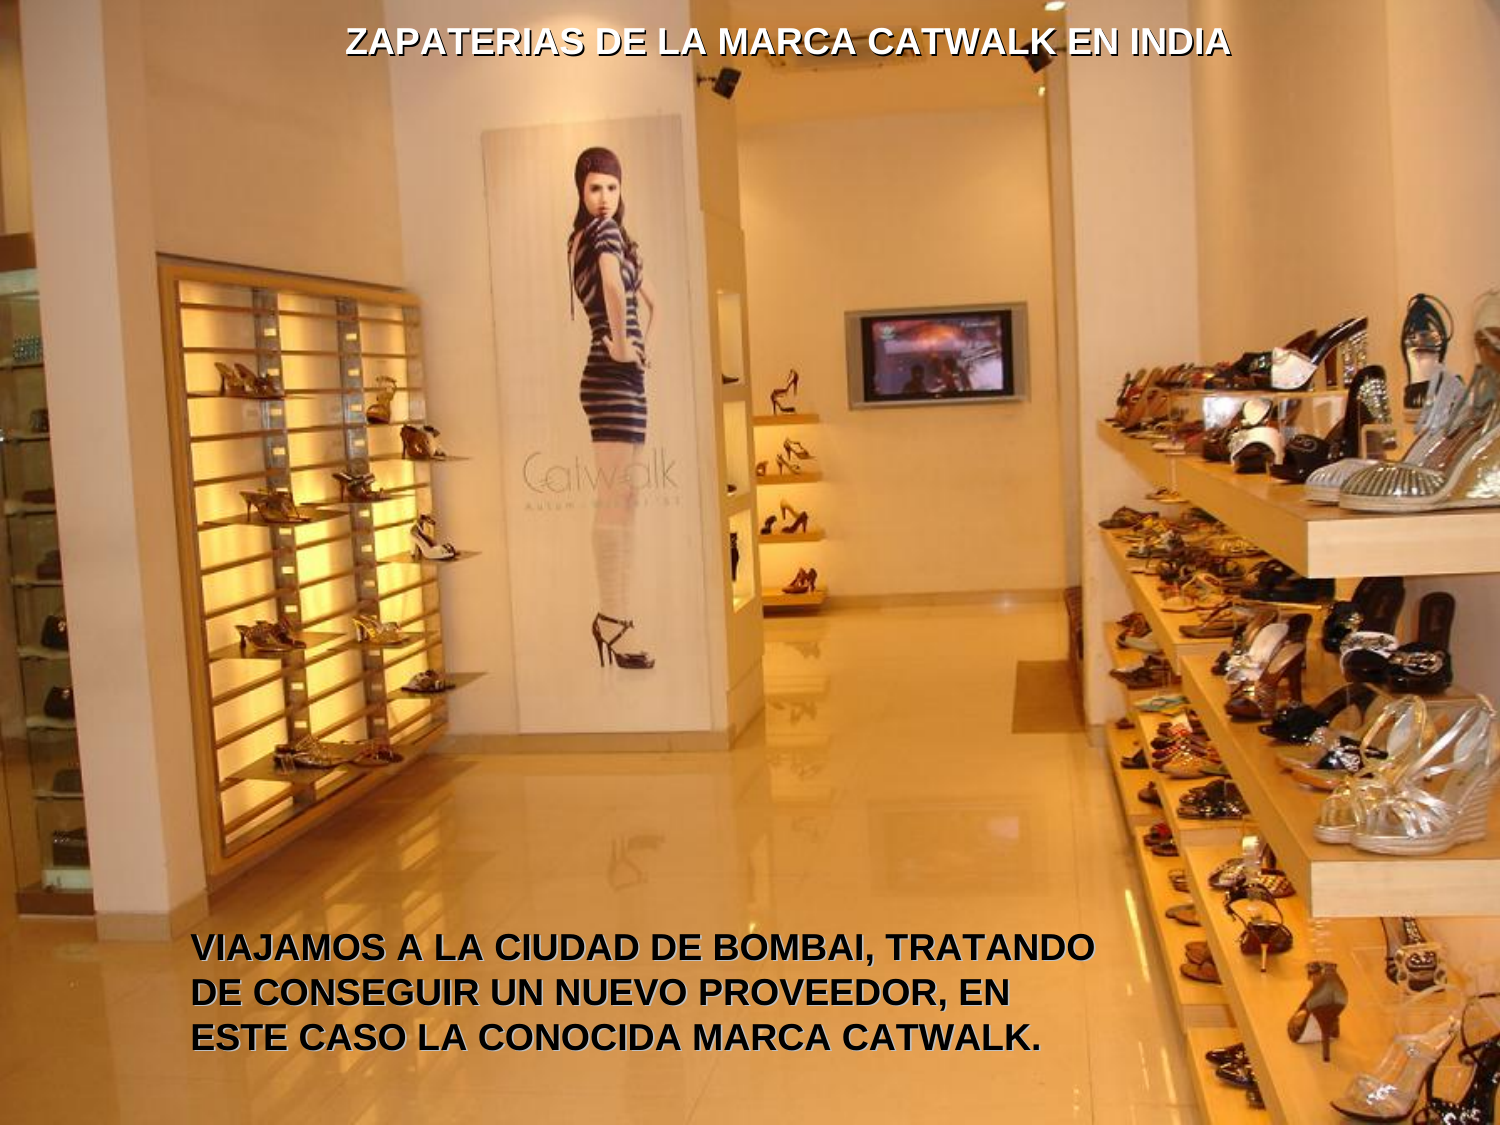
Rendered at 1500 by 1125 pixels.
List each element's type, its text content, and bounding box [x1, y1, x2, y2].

picture [0, 0, 1500, 1125]
text_box ZAPATERIAS DE LA MARCA CATWALK EN INDIA [58, 9, 1435, 71]
text_box VIAJAMOS A LA CIUDAD DE BOMBAI, TRATANDO DE CONSEGUIR UN NUEVO PROVEEDOR, EN ESTE CASO LA CONOCIDA MARCA CATWALK. [175, 914, 1114, 1066]
